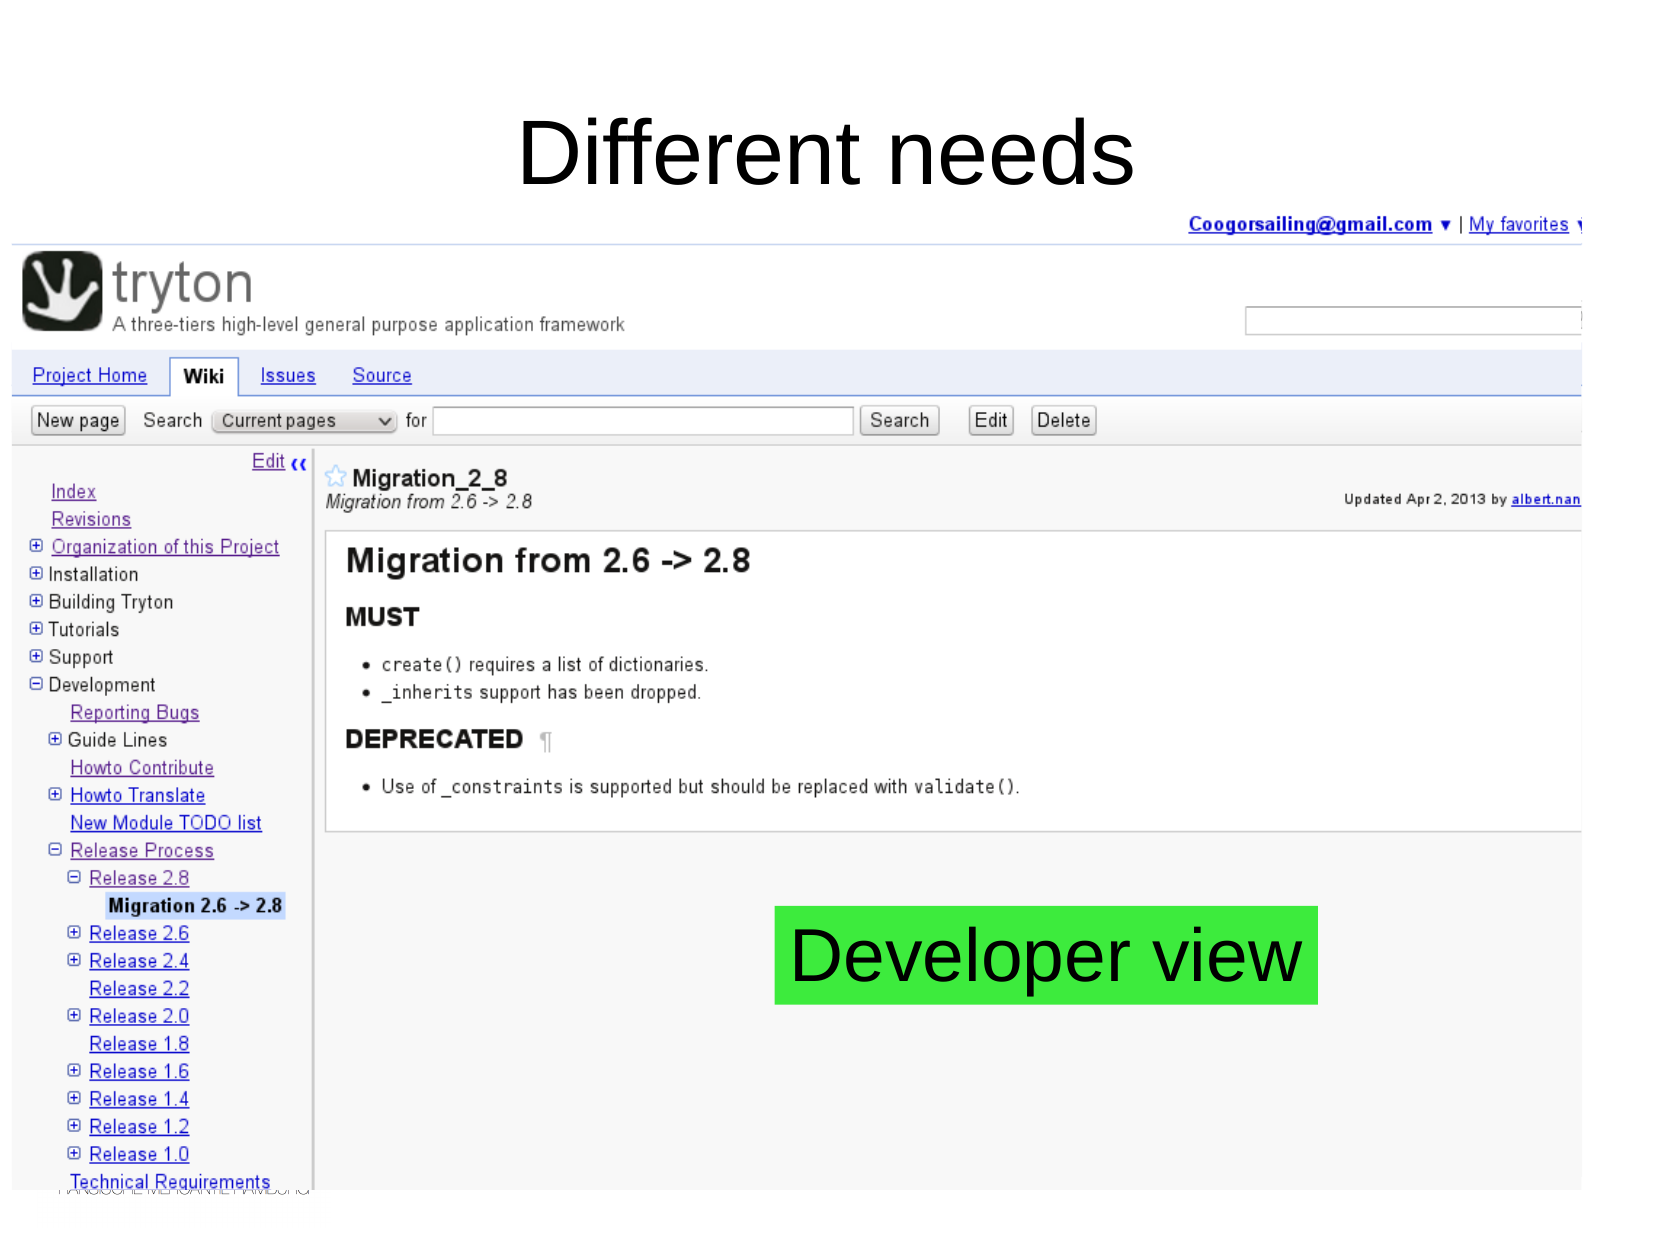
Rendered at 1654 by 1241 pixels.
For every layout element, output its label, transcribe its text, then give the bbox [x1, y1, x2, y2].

picture [11, 212, 1583, 1228]
text_box Developer view [774, 905, 1318, 1005]
title Different needs [82, 49, 1571, 212]
